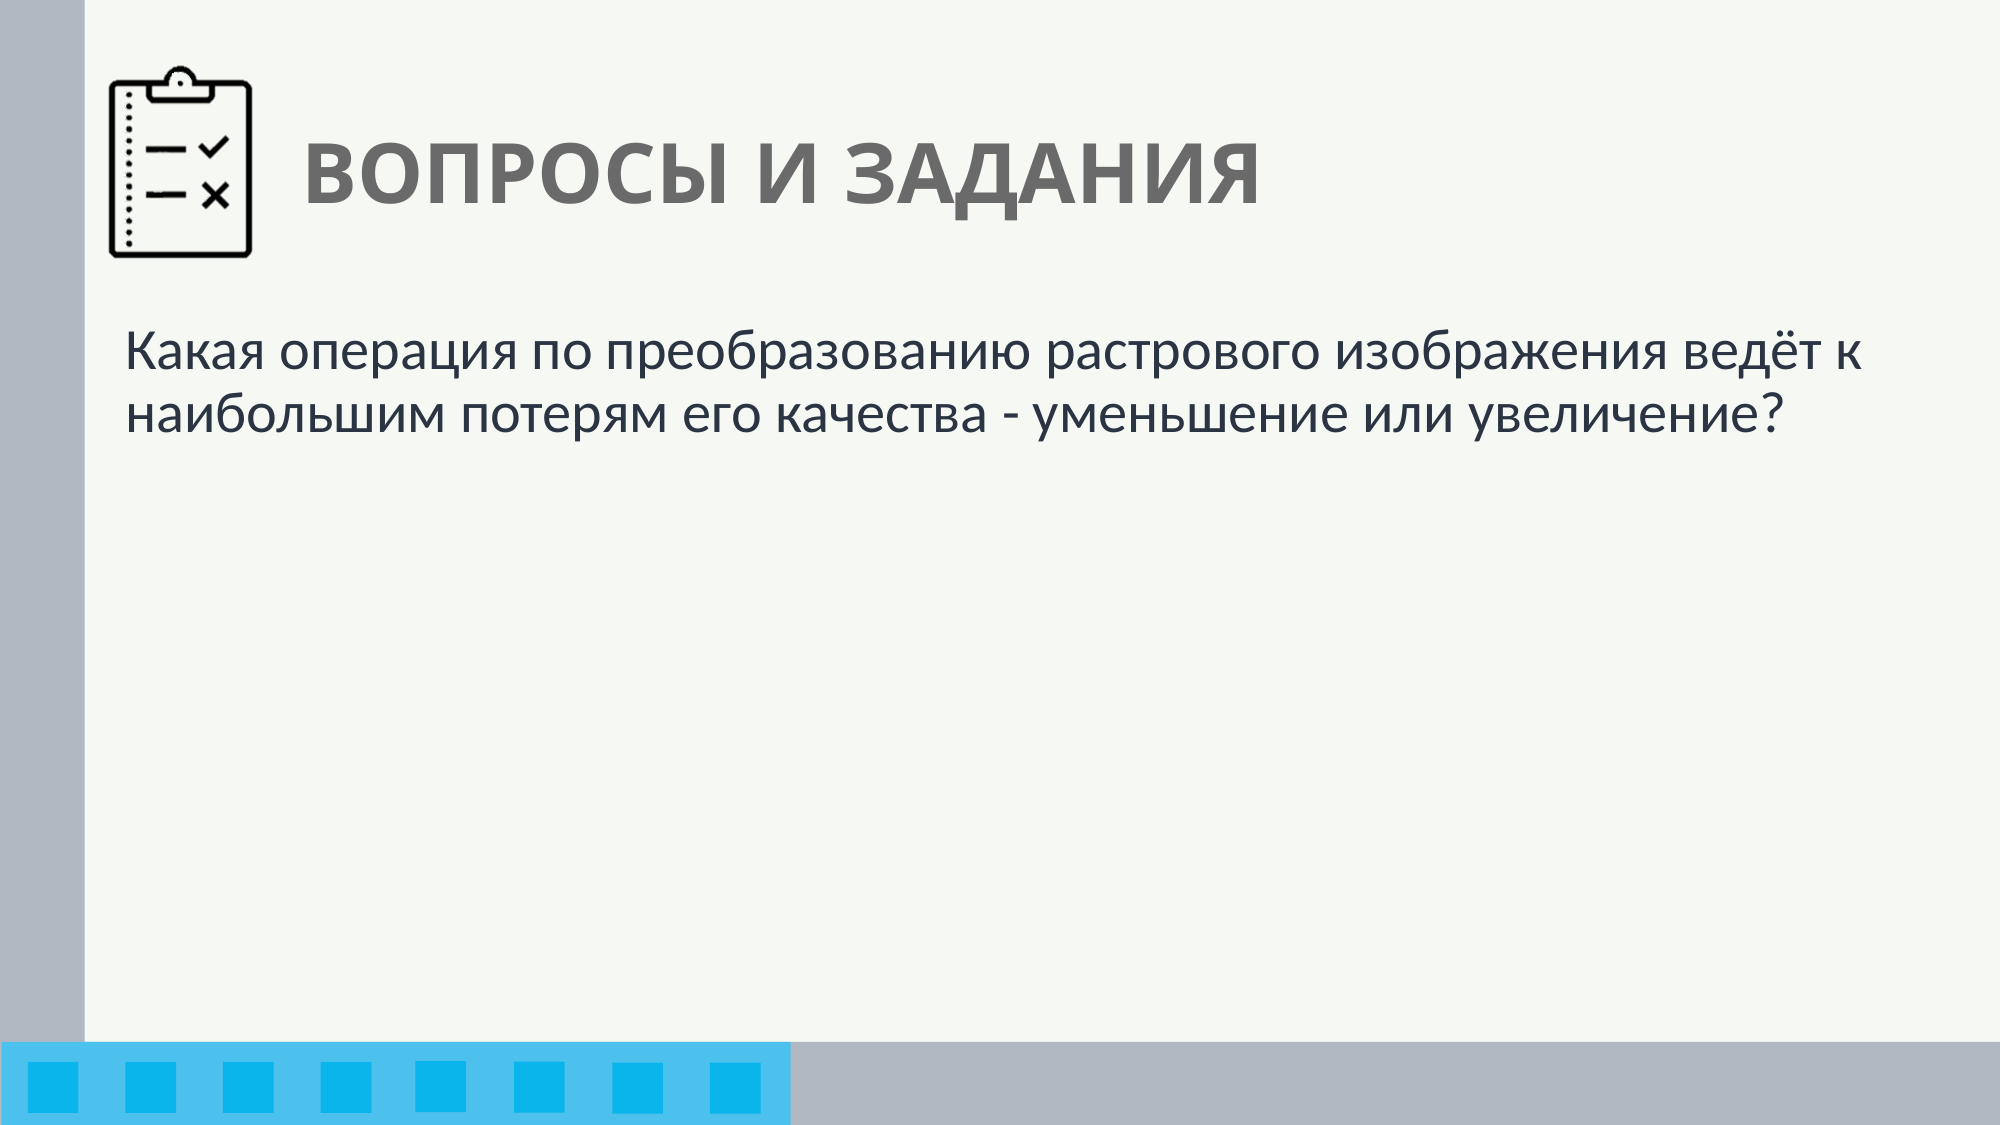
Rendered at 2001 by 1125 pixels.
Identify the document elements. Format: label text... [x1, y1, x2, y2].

picture [85, 54, 286, 286]
list Какая операция по преобразованию растрового изображения ведёт к наибольшим потерям его качества - уменьшение или увеличение? [110, 311, 1892, 1058]
title ВОПРОСЫ И ЗАДАНИЯ [285, 67, 1892, 286]
